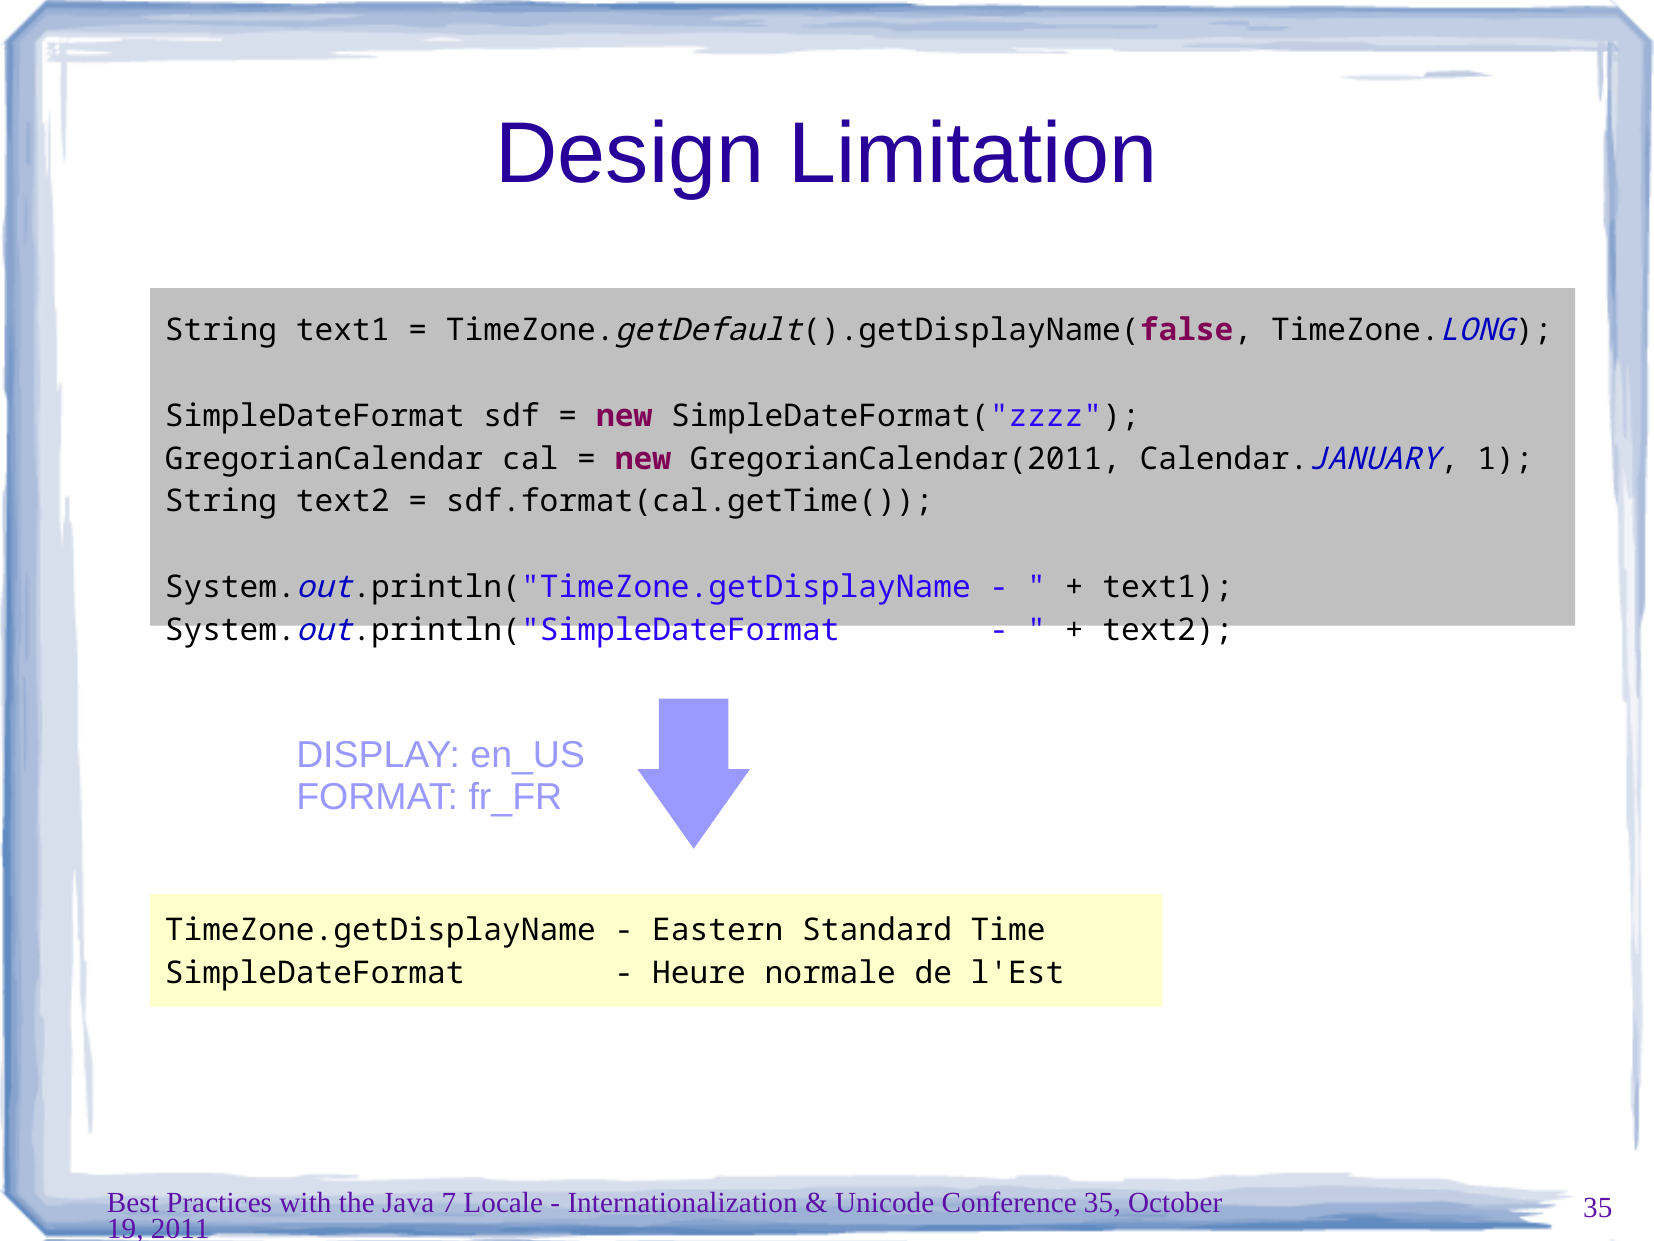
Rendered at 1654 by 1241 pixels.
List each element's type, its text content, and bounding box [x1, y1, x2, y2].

text_box DISPLAY: en_US FORMAT: fr_FR [281, 726, 601, 825]
text_box [149, 894, 1163, 1007]
text_box TimeZone.getDisplayName - Eastern Standard Time SimpleDateFormat - Heure normale de l'Est [150, 900, 1126, 988]
picture [0, 0, 1654, 1241]
text_box [150, 288, 1576, 300]
text_box String text1 = TimeZone.getDefault().getDisplayName(false, TimeZone.LONG); SimpleDateFormat sdf = new SimpleDateFormat("zzzz"); GregorianCalendar cal = new GregorianCalendar(2011, Calendar.JANUARY, 1); String text2 = sdf.format(cal.getTime()); System.out.println("TimeZone.getDisplayName - " + text1); System.out.println("SimpleDateFormat - " + text2); [150, 300, 1576, 605]
text_box [637, 698, 751, 849]
title Design Limitation [82, 49, 1571, 257]
text_box [150, 605, 1576, 626]
text_box [657, 620, 666, 626]
